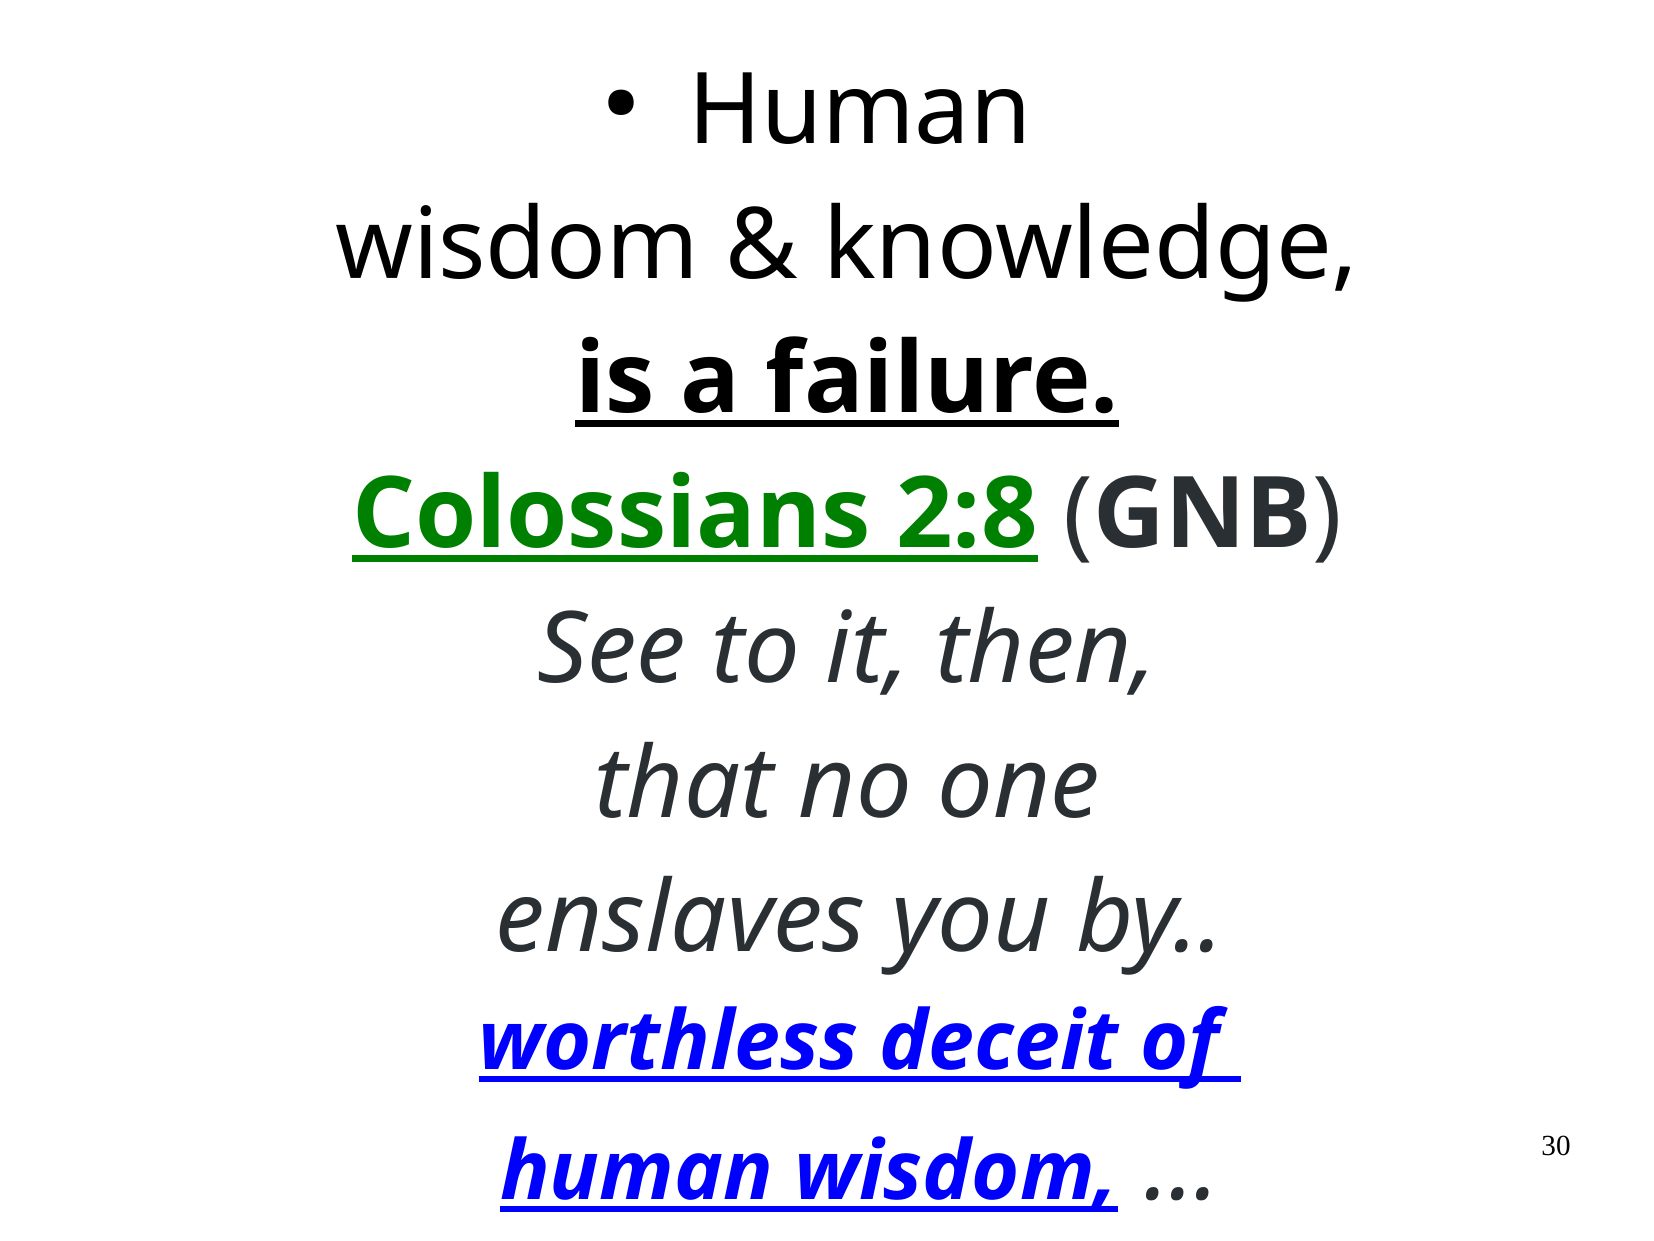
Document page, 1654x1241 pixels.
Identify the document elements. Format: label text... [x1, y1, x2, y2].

list Human wisdom & knowledge, is a failure. Colossians 2:8 (GNB) See to it, then, that no one enslaves you by.. worthless deceit of human wisdom, ... [37, 37, 1613, 1238]
